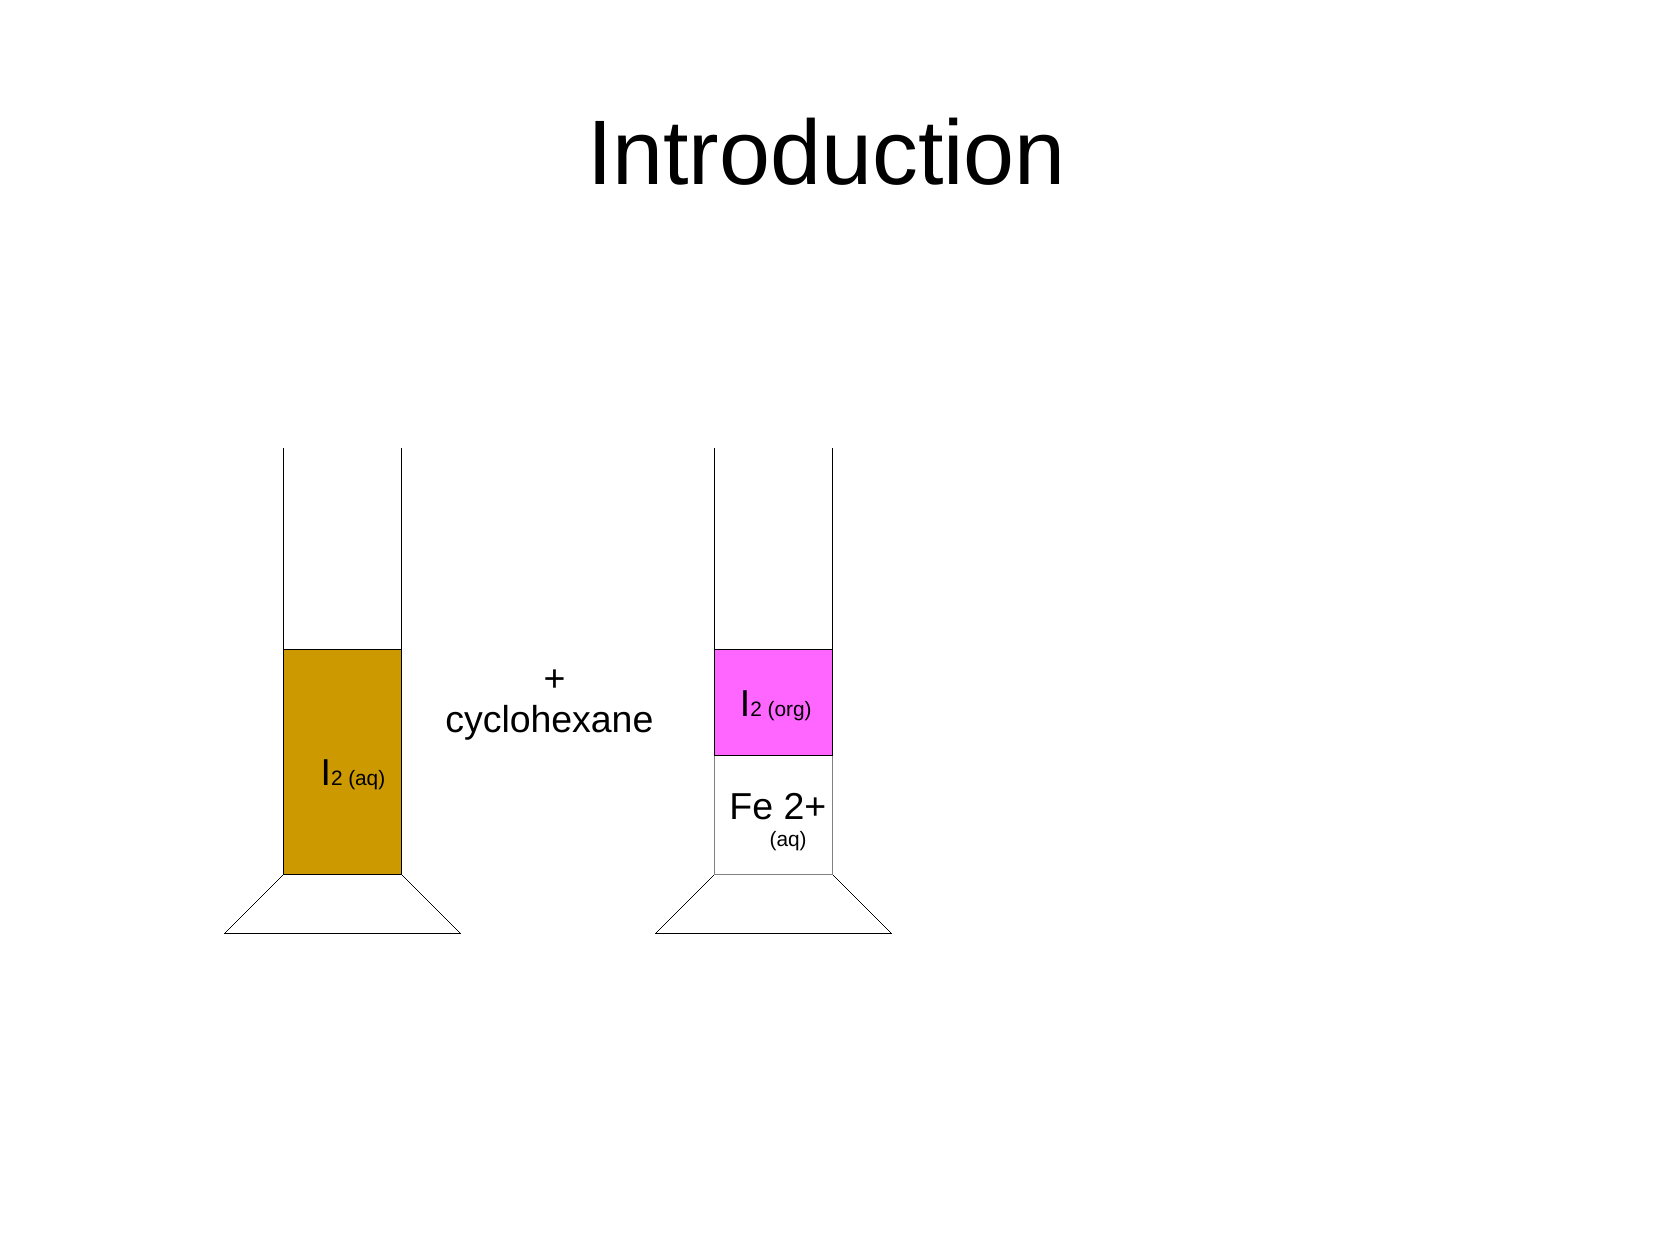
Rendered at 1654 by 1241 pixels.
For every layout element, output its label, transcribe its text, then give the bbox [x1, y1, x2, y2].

text_box Fe 2+ (aq) [714, 778, 845, 878]
text_box + cyclohexane [419, 649, 680, 791]
text_box I2 (org) [714, 675, 857, 779]
text_box [714, 649, 833, 675]
text_box I2 (aq) [295, 744, 414, 804]
text_box [283, 649, 402, 875]
title Introduction [82, 49, 1571, 257]
